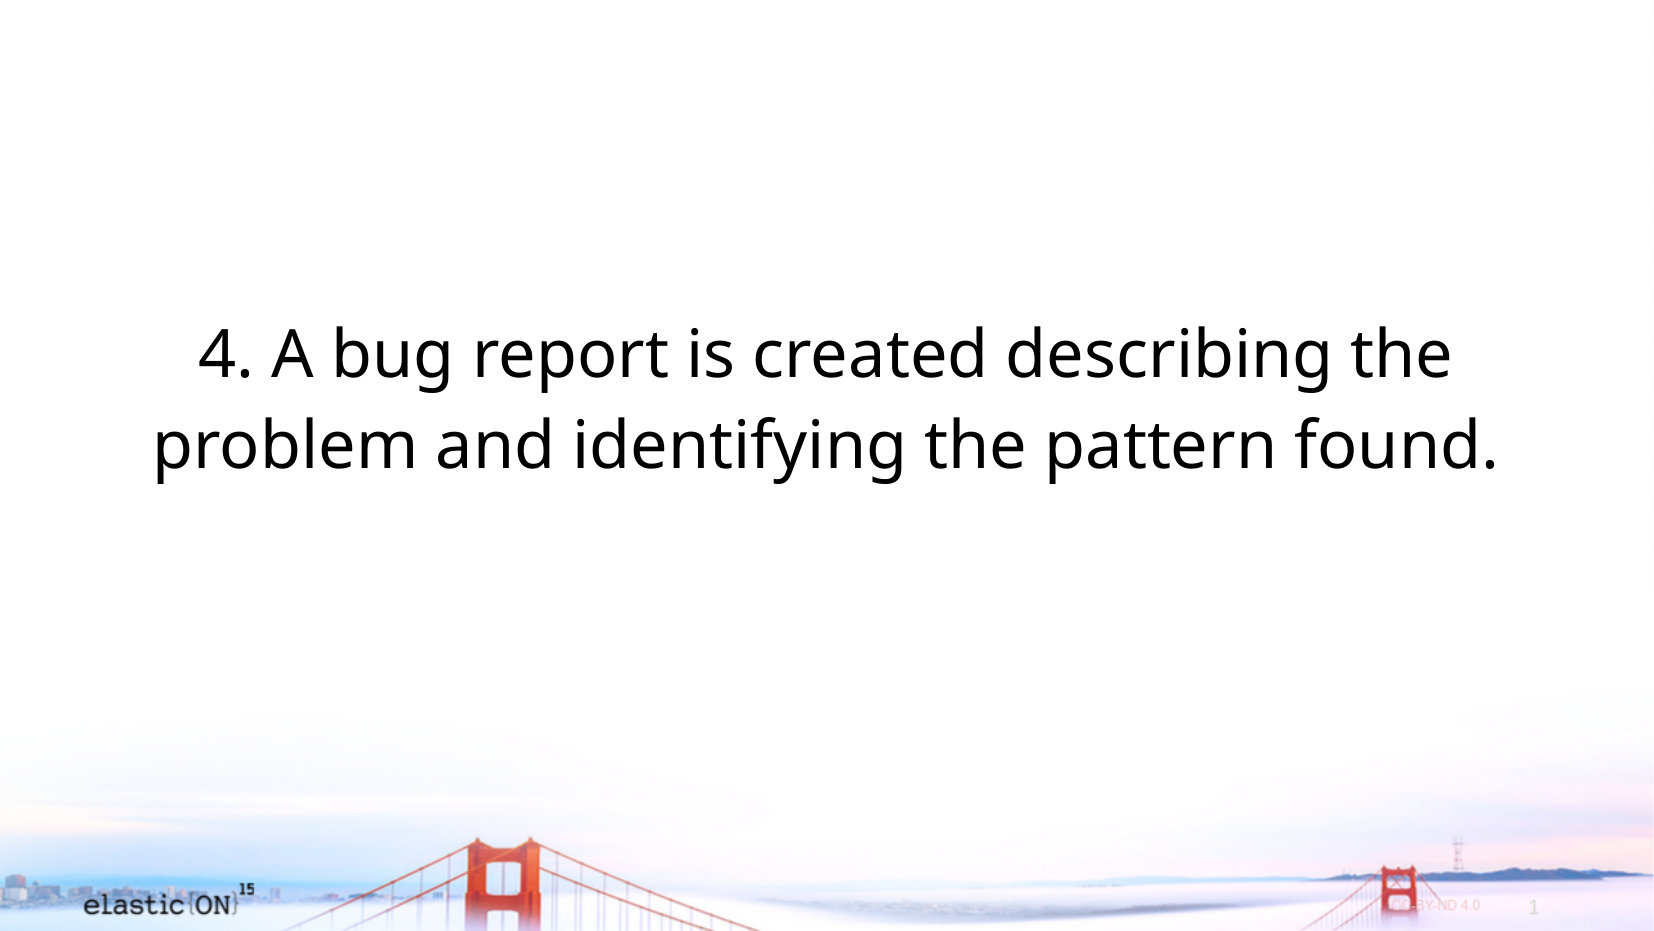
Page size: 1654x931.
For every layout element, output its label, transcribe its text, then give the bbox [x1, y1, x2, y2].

subtitle 4. A bug report is created describing the problem and identifying the pattern found. [82, 37, 1571, 758]
picture [0, 0, 1654, 931]
